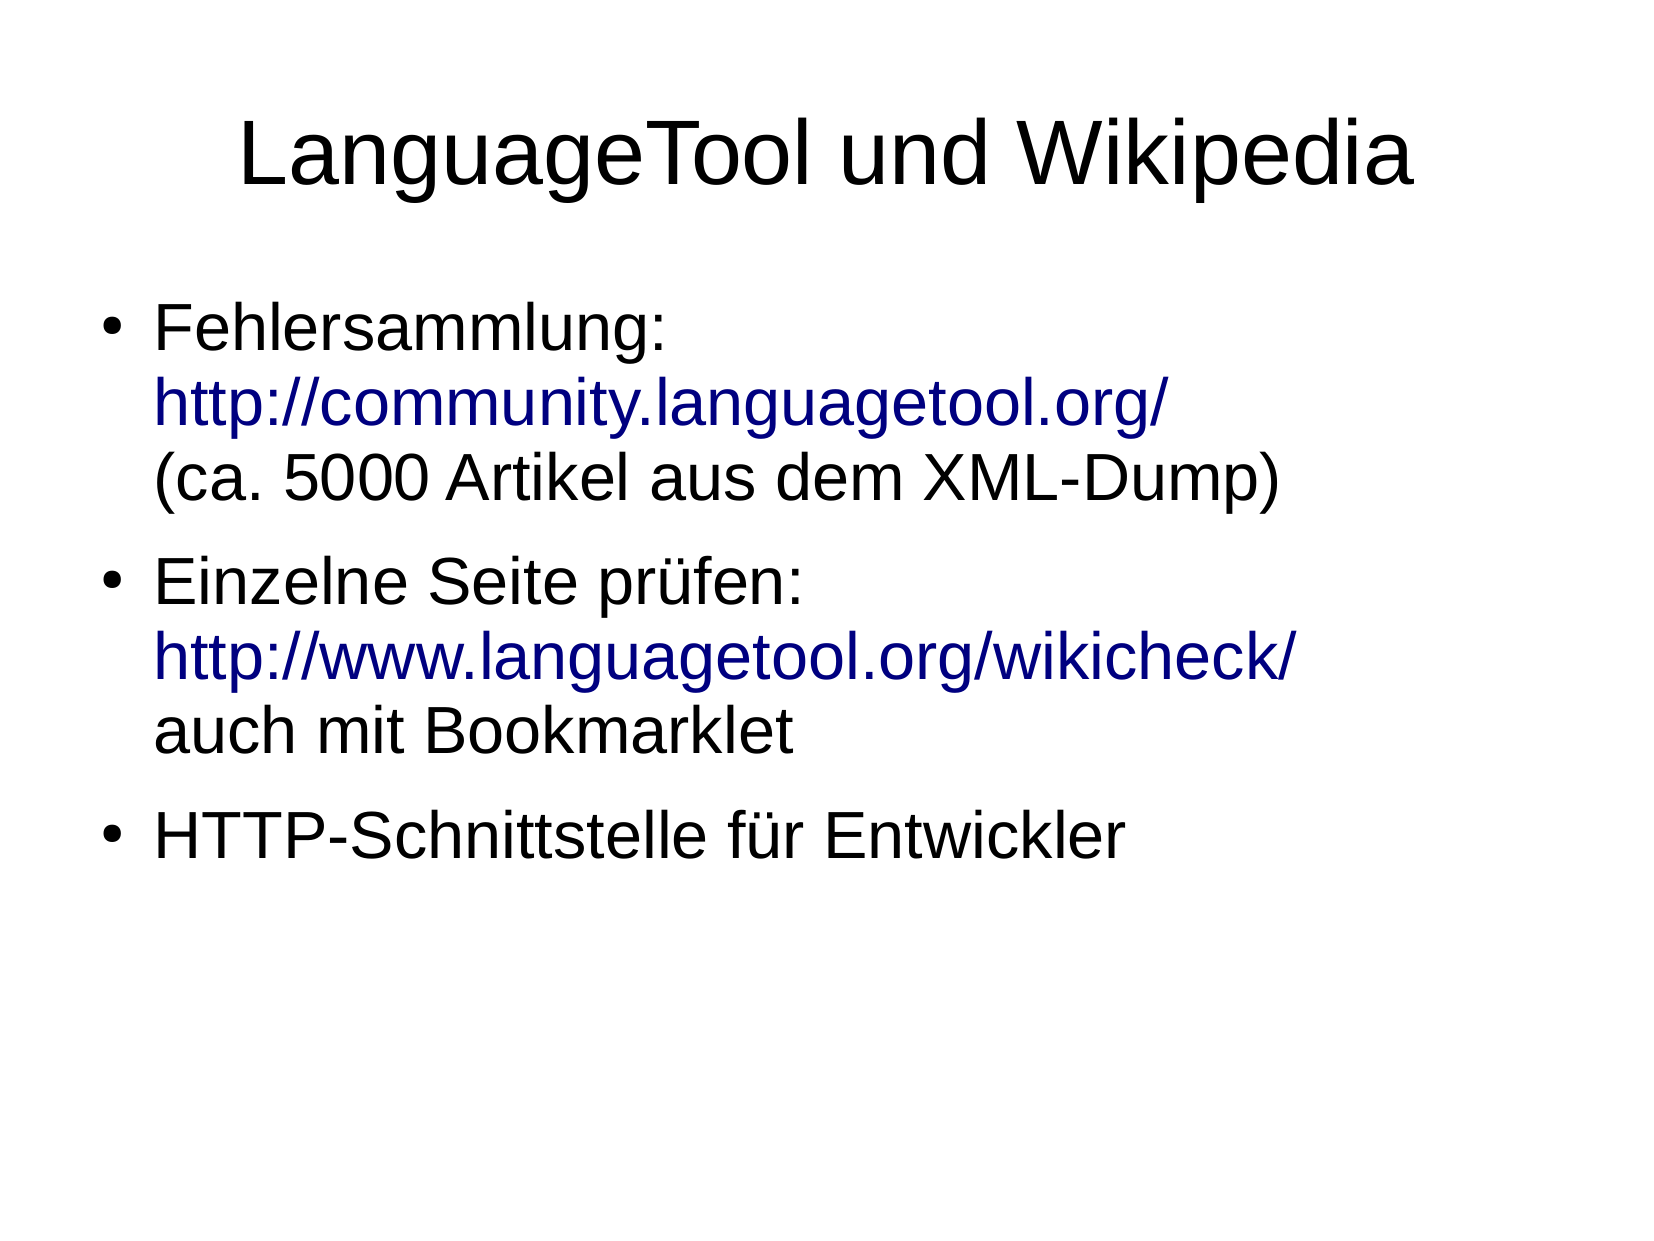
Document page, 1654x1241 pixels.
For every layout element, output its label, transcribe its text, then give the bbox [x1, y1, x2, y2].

list Fehlersammlung: http://community.languagetool.org/ (ca. 5000 Artikel aus dem XML-Dump) Einzelne Seite prüfen: http://www.languagetool.org/wikicheck/ auch mit Bookmarklet HTTP-Schnittstelle für Entwickler [82, 290, 1538, 1010]
title LanguageTool und Wikipedia [82, 49, 1571, 257]
